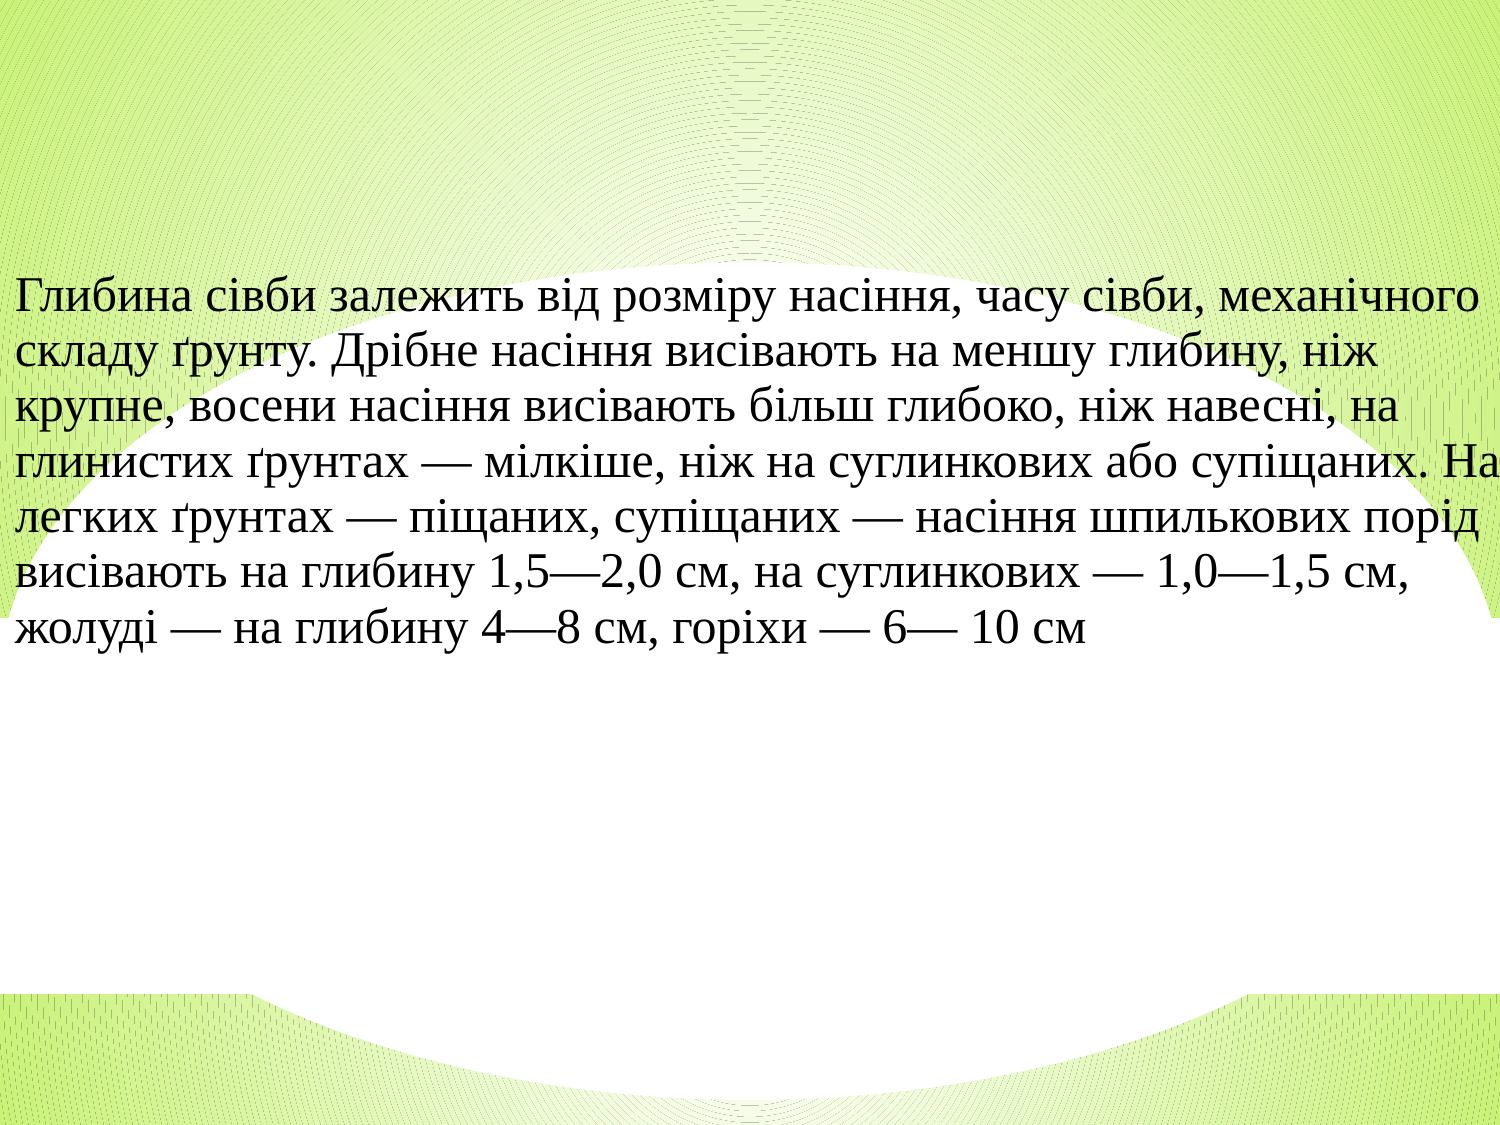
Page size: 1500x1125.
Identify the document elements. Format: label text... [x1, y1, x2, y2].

text_box Глибина сівби залежить від розміру насіння, часу сівби, механічного складу ґрунту. Дрібне насіння висівають на меншу глибину, ніж крупне, восени насіння висівають більш глибоко, ніж навесні, на глинистих ґрунтах — мілкіше, ніж на суглинкових або супіщаних. На легких ґрунтах — піщаних, супіщаних — насіння шпилькових порід висівають на глибину 1,5—2,0 см, на суглинкових — 1,0—1,5 см, жолуді — на глибину 4—8 см, горіхи — 6— 10 см [0, 259, 1500, 662]
